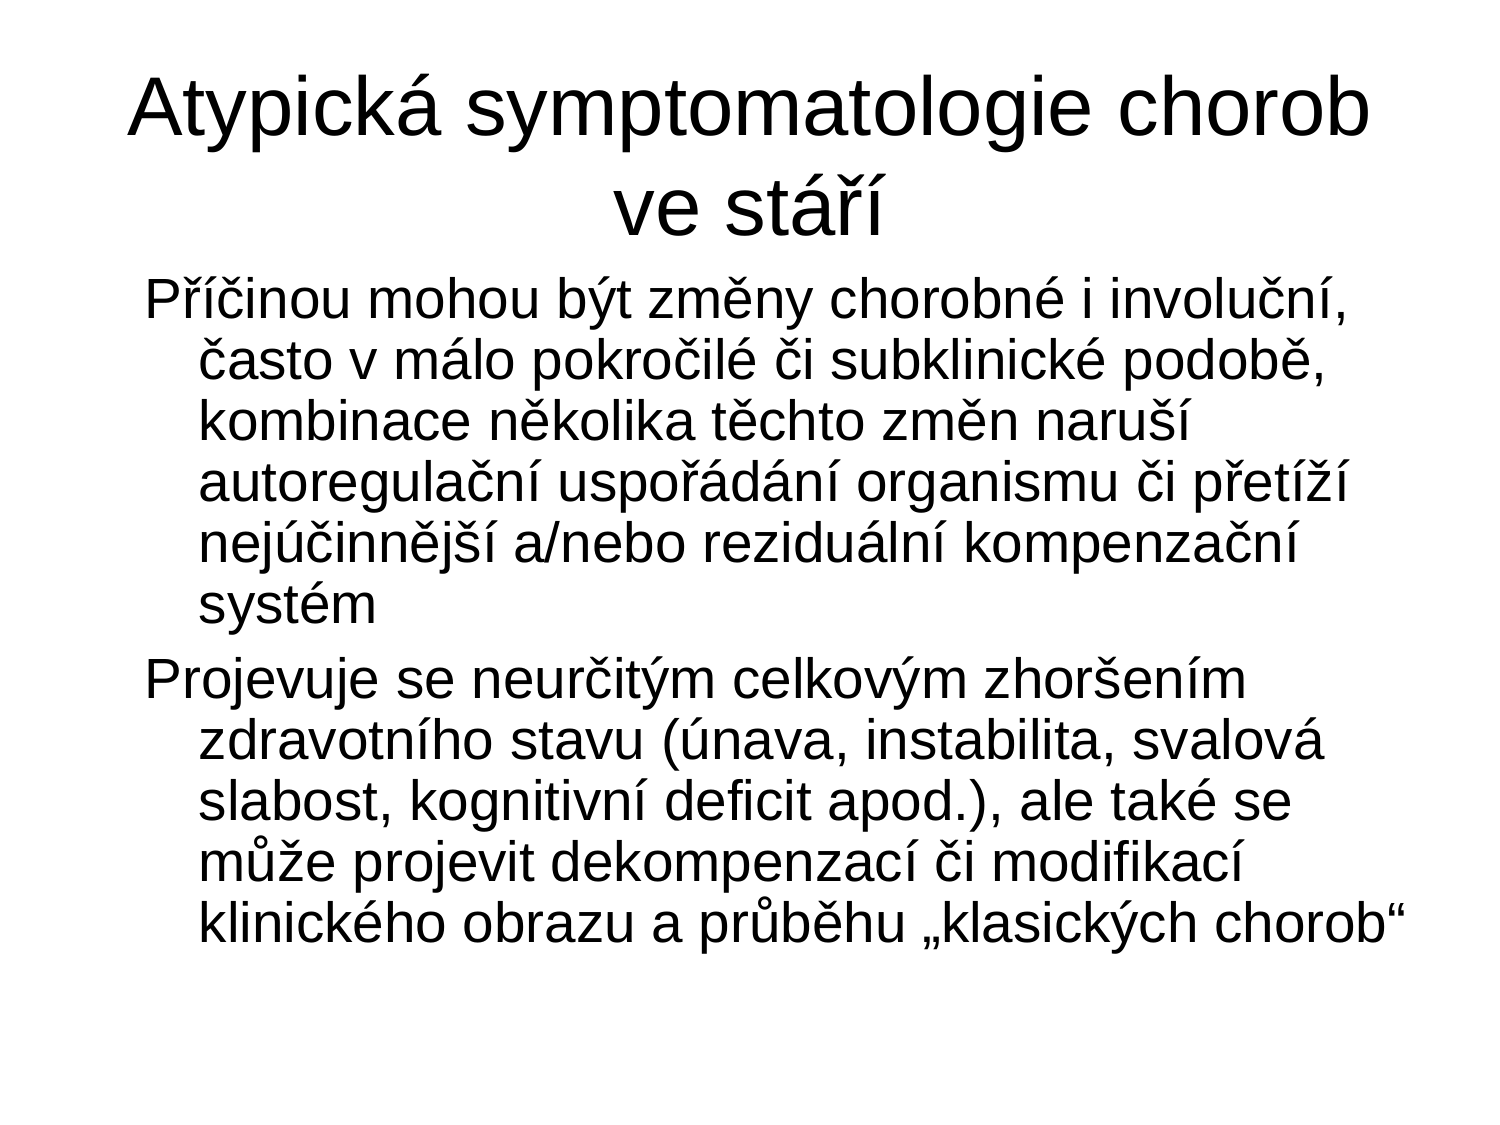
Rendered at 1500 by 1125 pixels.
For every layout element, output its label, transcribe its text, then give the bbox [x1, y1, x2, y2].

list Příčinou mohou být změny chorobné i involuční, často v málo pokročilé či subklinické podobě, kombinace několika těchto změn naruší autoregulační uspořádání organismu či přetíží nejúčinnější a/nebo reziduální kompenzační systém Projevuje se neurčitým celkovým zhoršením zdravotního stavu (únava, instabilita, svalová slabost, kognitivní deficit apod.), ale také se může projevit dekompenzací či modifikací klinického obrazu a průběhu „klasických chorob“ [75, 262, 1426, 1005]
title Atypická symptomatologie chorob ve stáří [75, 45, 1426, 233]
